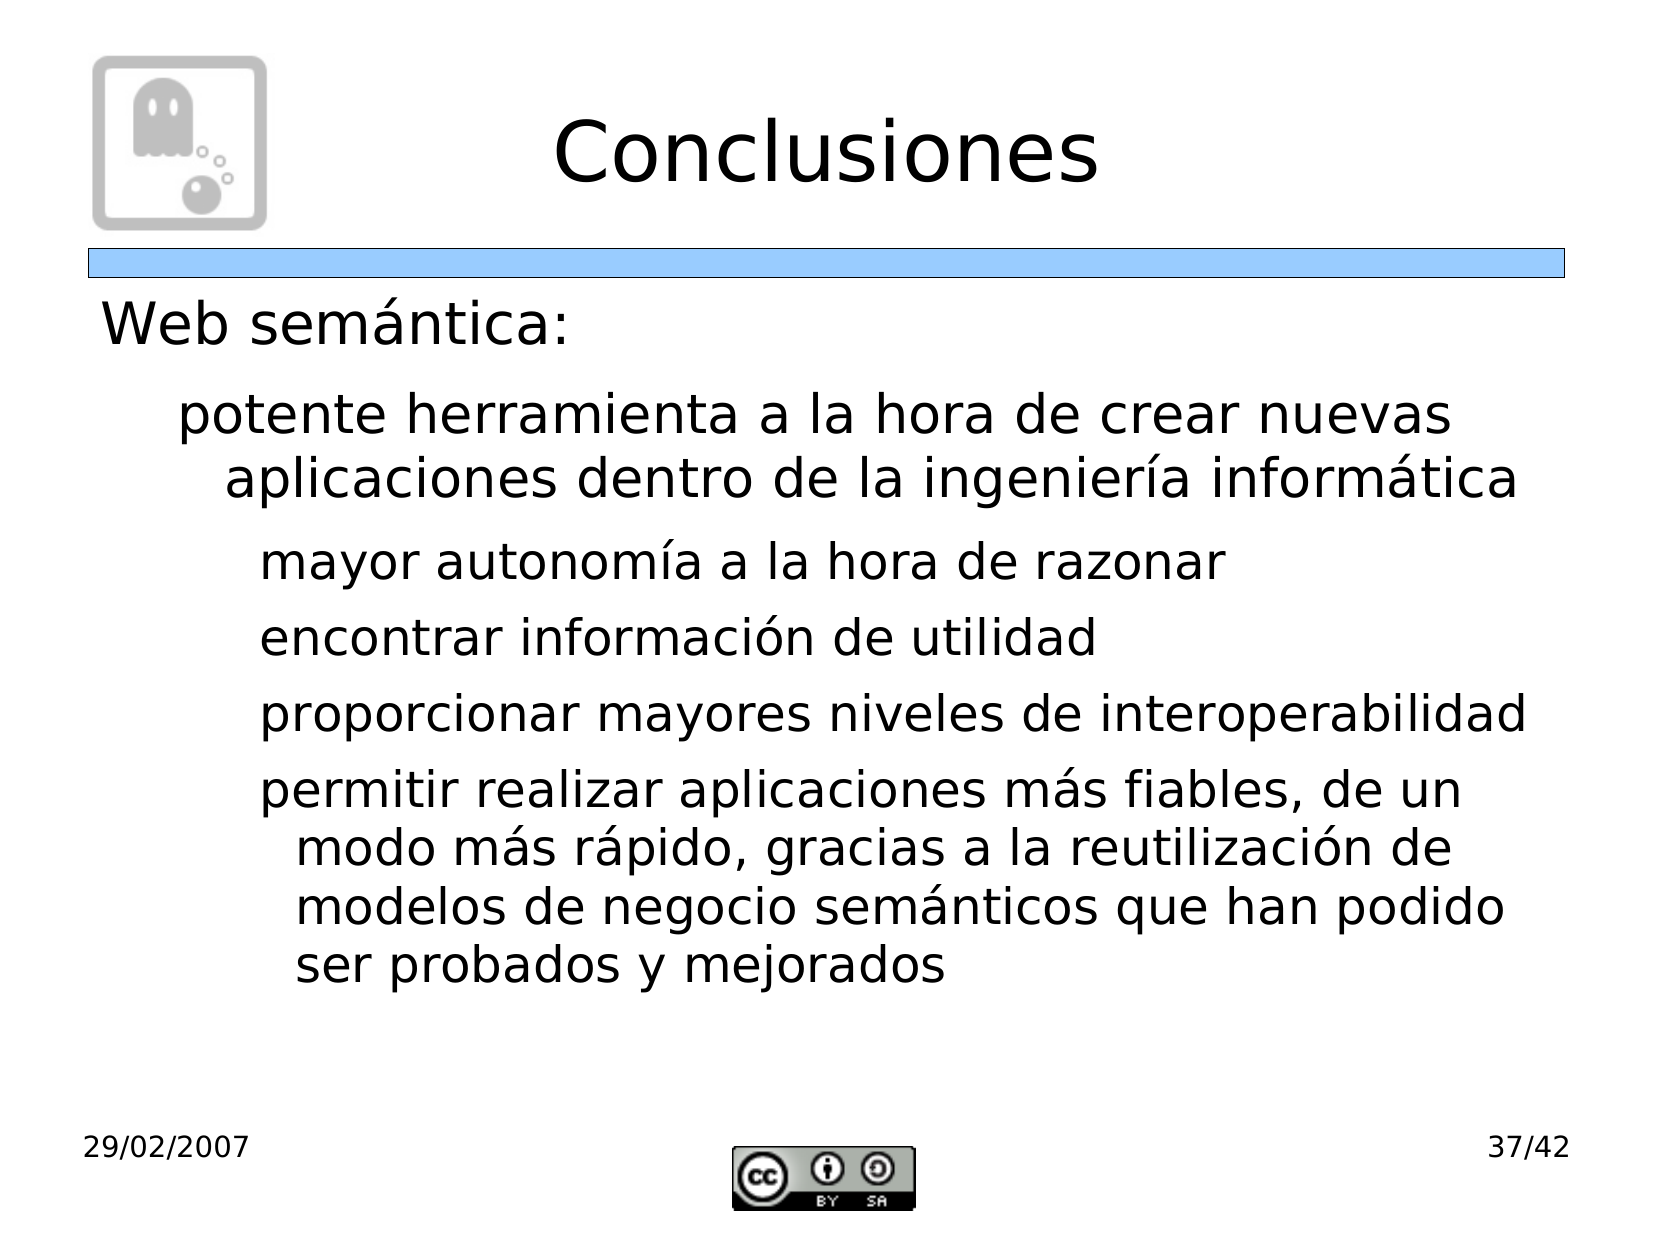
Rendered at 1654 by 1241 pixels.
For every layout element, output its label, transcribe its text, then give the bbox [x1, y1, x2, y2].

picture [732, 1146, 916, 1211]
title Conclusiones [82, 56, 1571, 250]
list Web semántica: potente herramienta a la hora de crear nuevas aplicaciones dentro de la ingeniería informática mayor autonomía a la hora de razonar encontrar información de utilidad proporcionar mayores niveles de interoperabilidad permitir realizar aplicaciones más fiables, de un modo más rápido, gracias a la reutilización de modelos de negocio semánticos que han podido ser probados y mejorados [82, 290, 1571, 1094]
